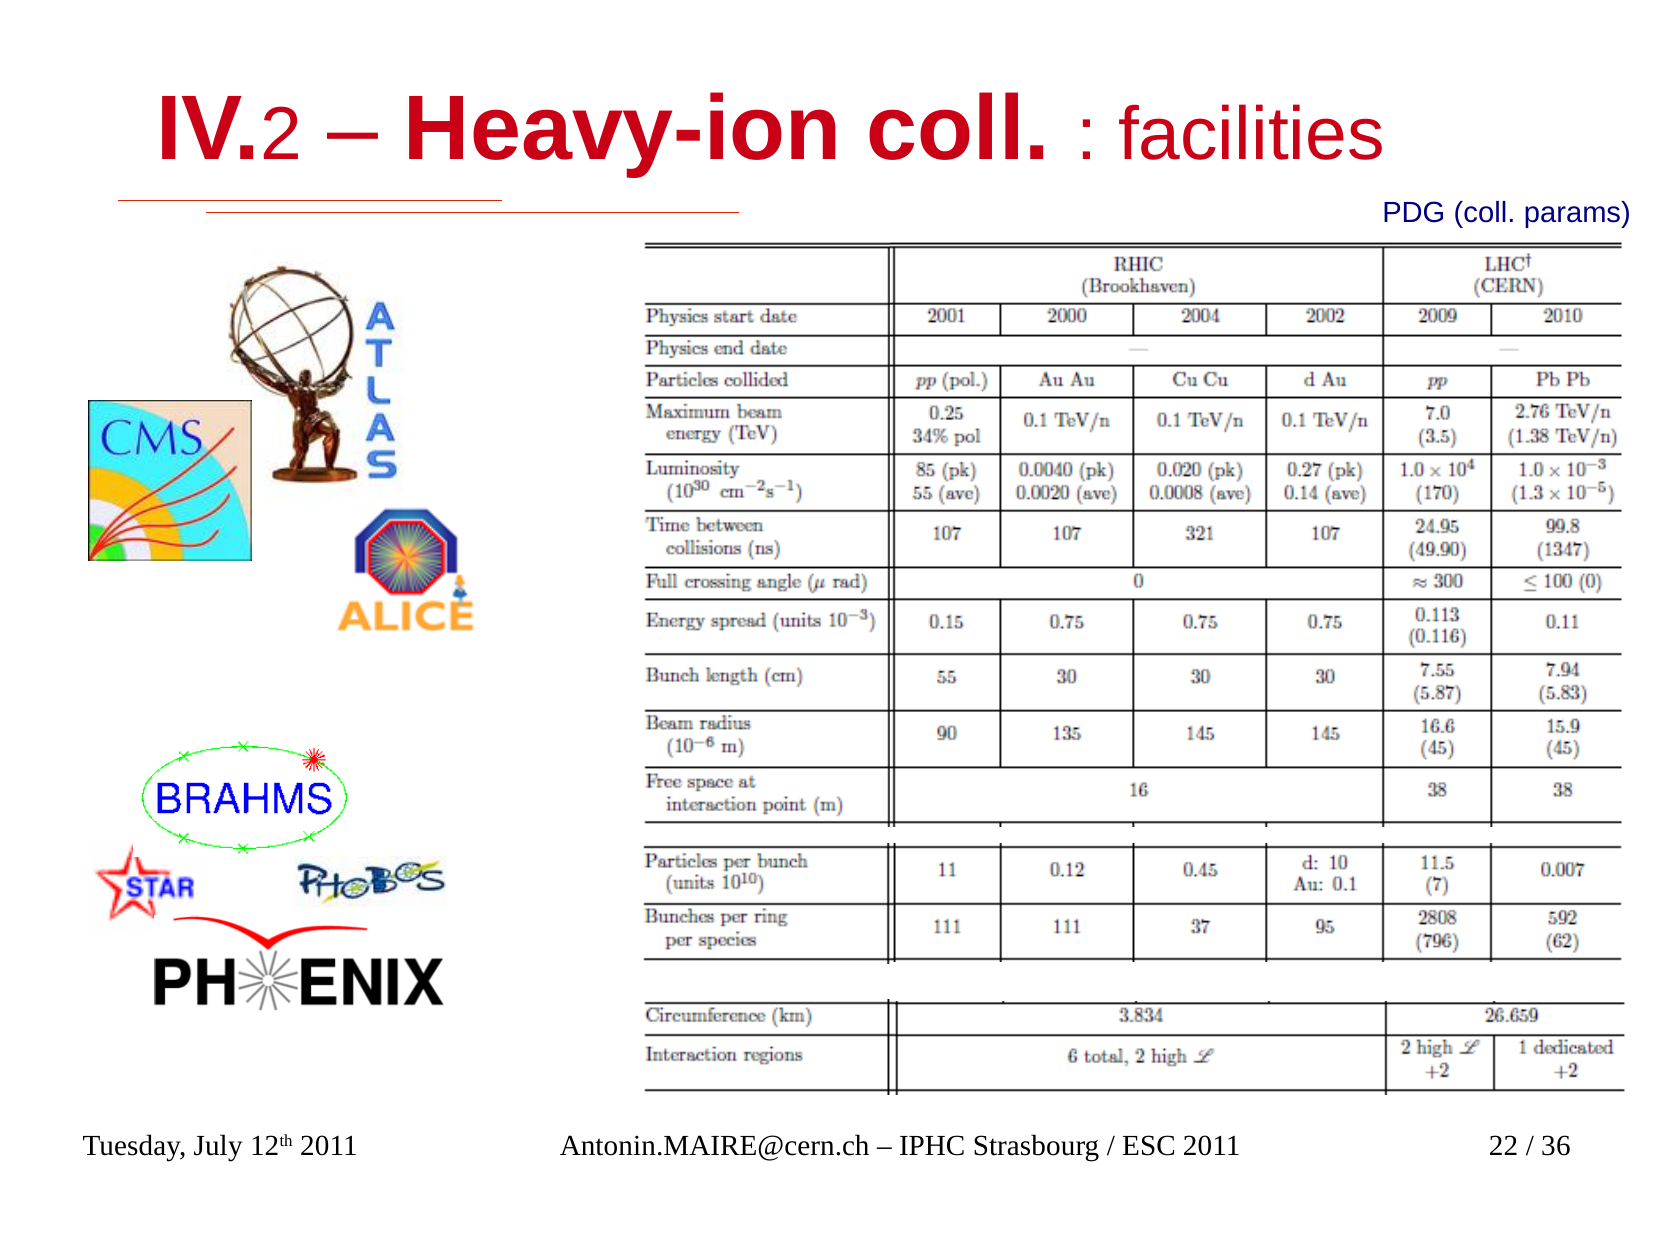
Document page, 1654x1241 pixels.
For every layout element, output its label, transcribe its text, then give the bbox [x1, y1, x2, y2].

picture [639, 843, 1625, 964]
picture [640, 999, 1630, 1095]
text_box PDG (coll. params) [1367, 188, 1647, 237]
title IV.2 – Heavy-ion coll. : facilities [82, 49, 1625, 207]
picture [633, 236, 1629, 828]
picture [88, 248, 500, 642]
picture [63, 738, 473, 1065]
